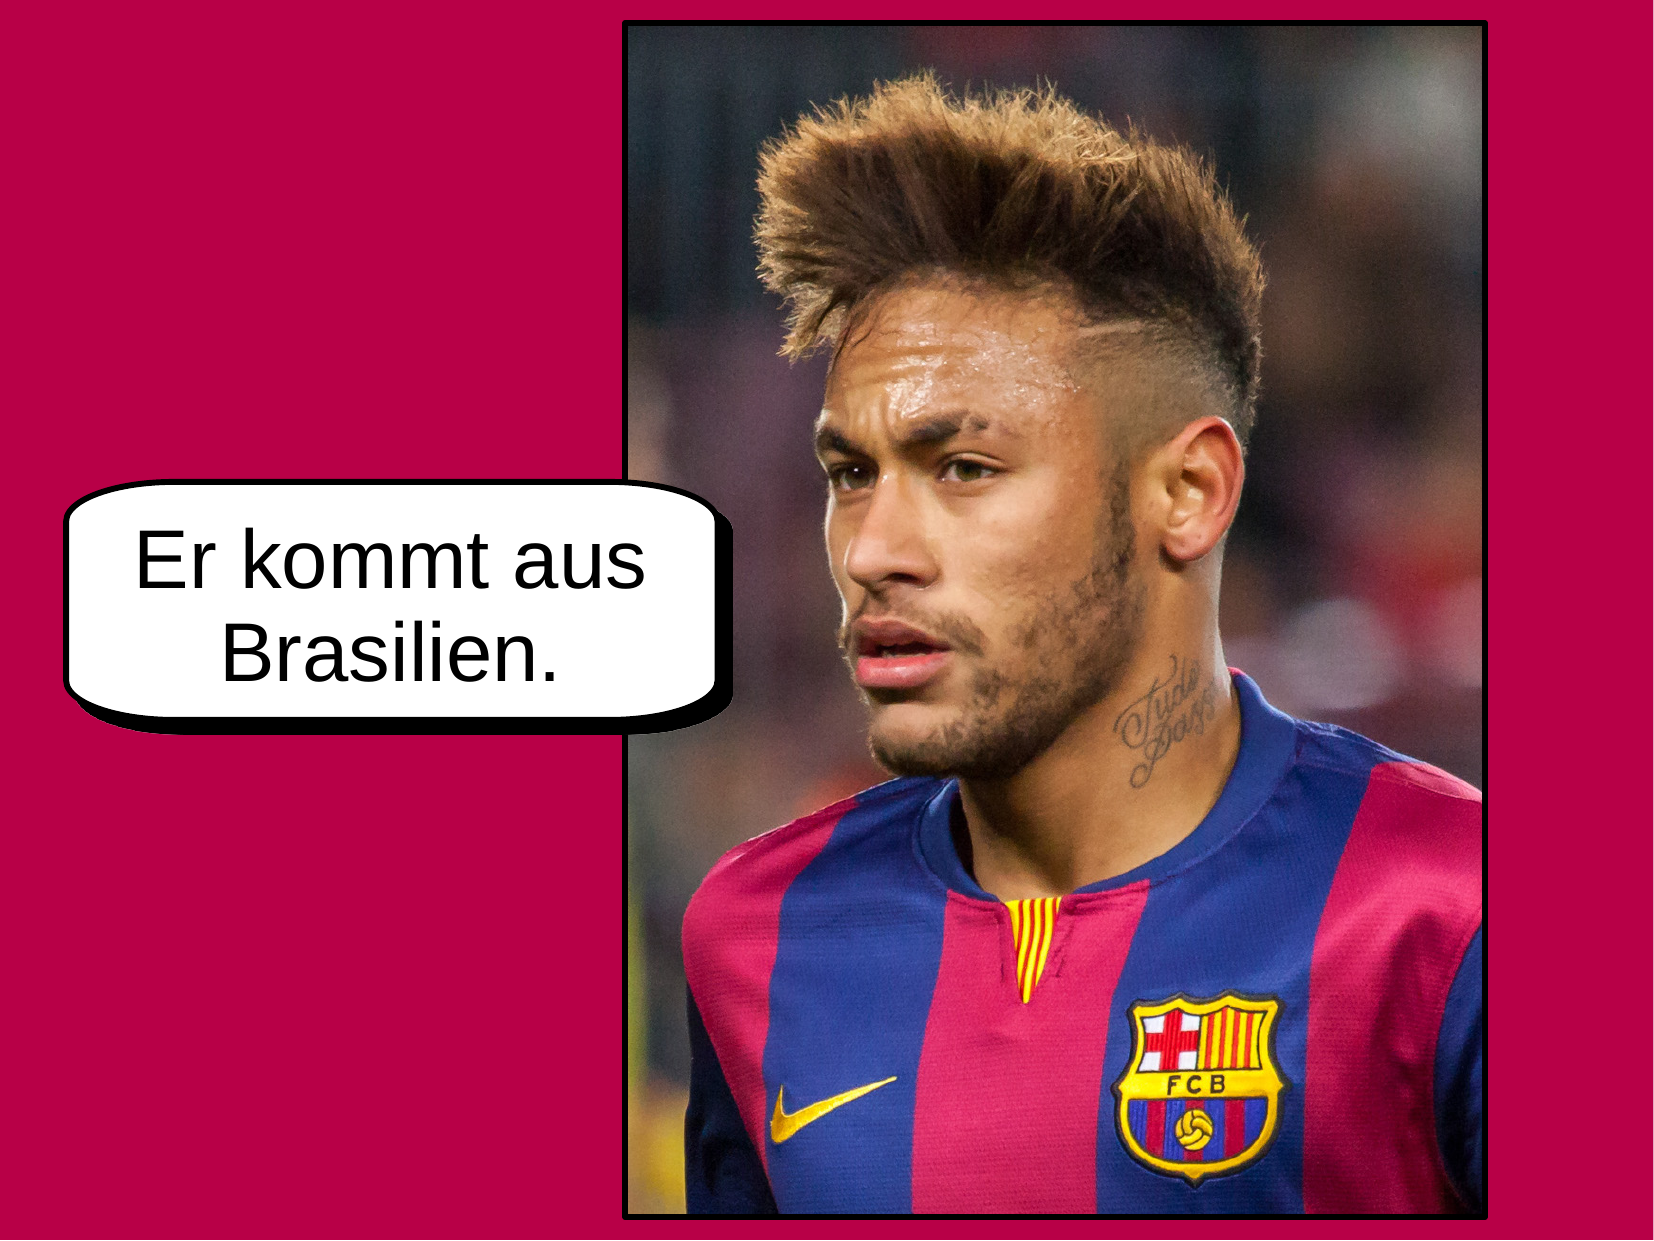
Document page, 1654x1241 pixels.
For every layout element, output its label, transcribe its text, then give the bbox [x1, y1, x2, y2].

text_box [122, 715, 662, 720]
text_box [75, 481, 708, 505]
picture [628, 25, 1482, 1215]
text_box Er kommt aus Brasilien. [54, 505, 728, 715]
